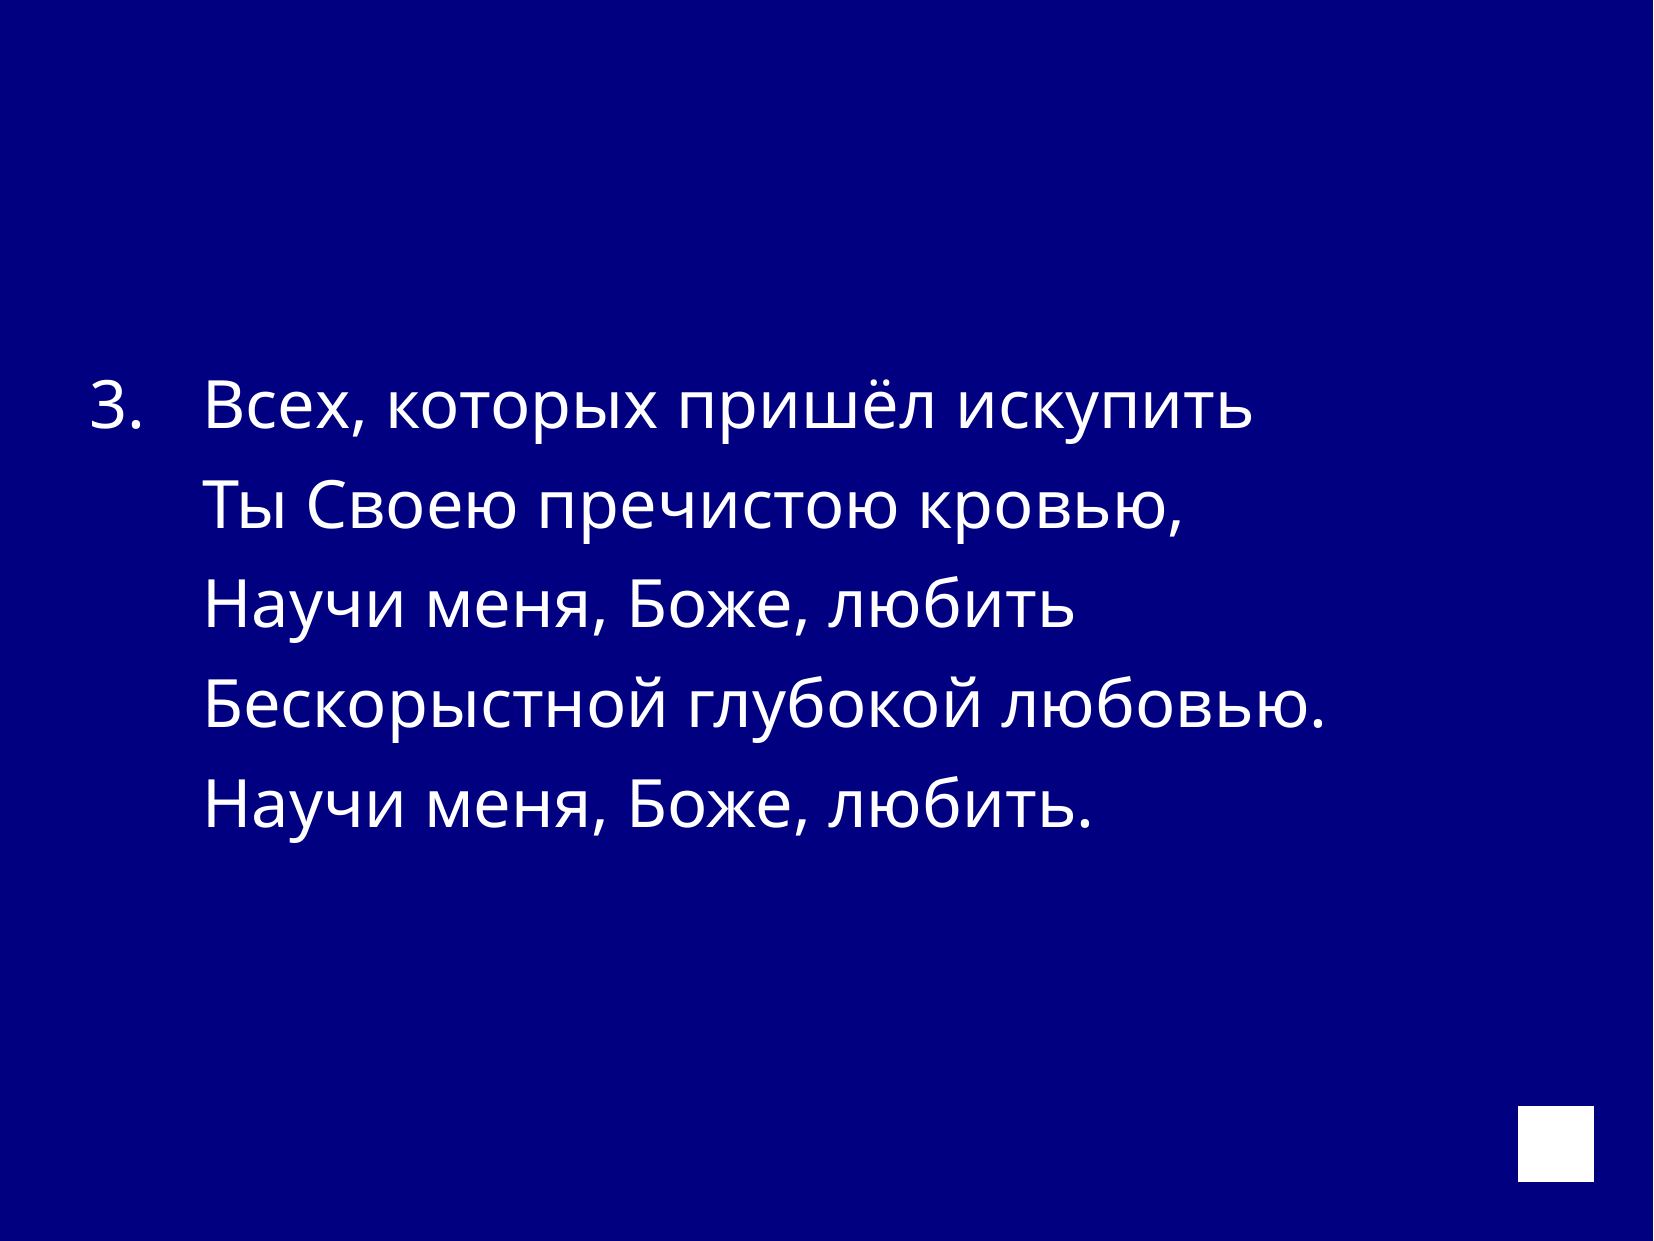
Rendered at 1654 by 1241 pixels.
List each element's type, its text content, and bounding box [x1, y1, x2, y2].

text_box 3. Всех, которых пришёл искупить Ты Своею пречистою кровью, Научи меня, Боже, любить Бескорыстной глубокой любовью. Научи меня, Боже, любить. [75, 150, 1653, 1163]
text_box [1518, 1163, 1594, 1182]
